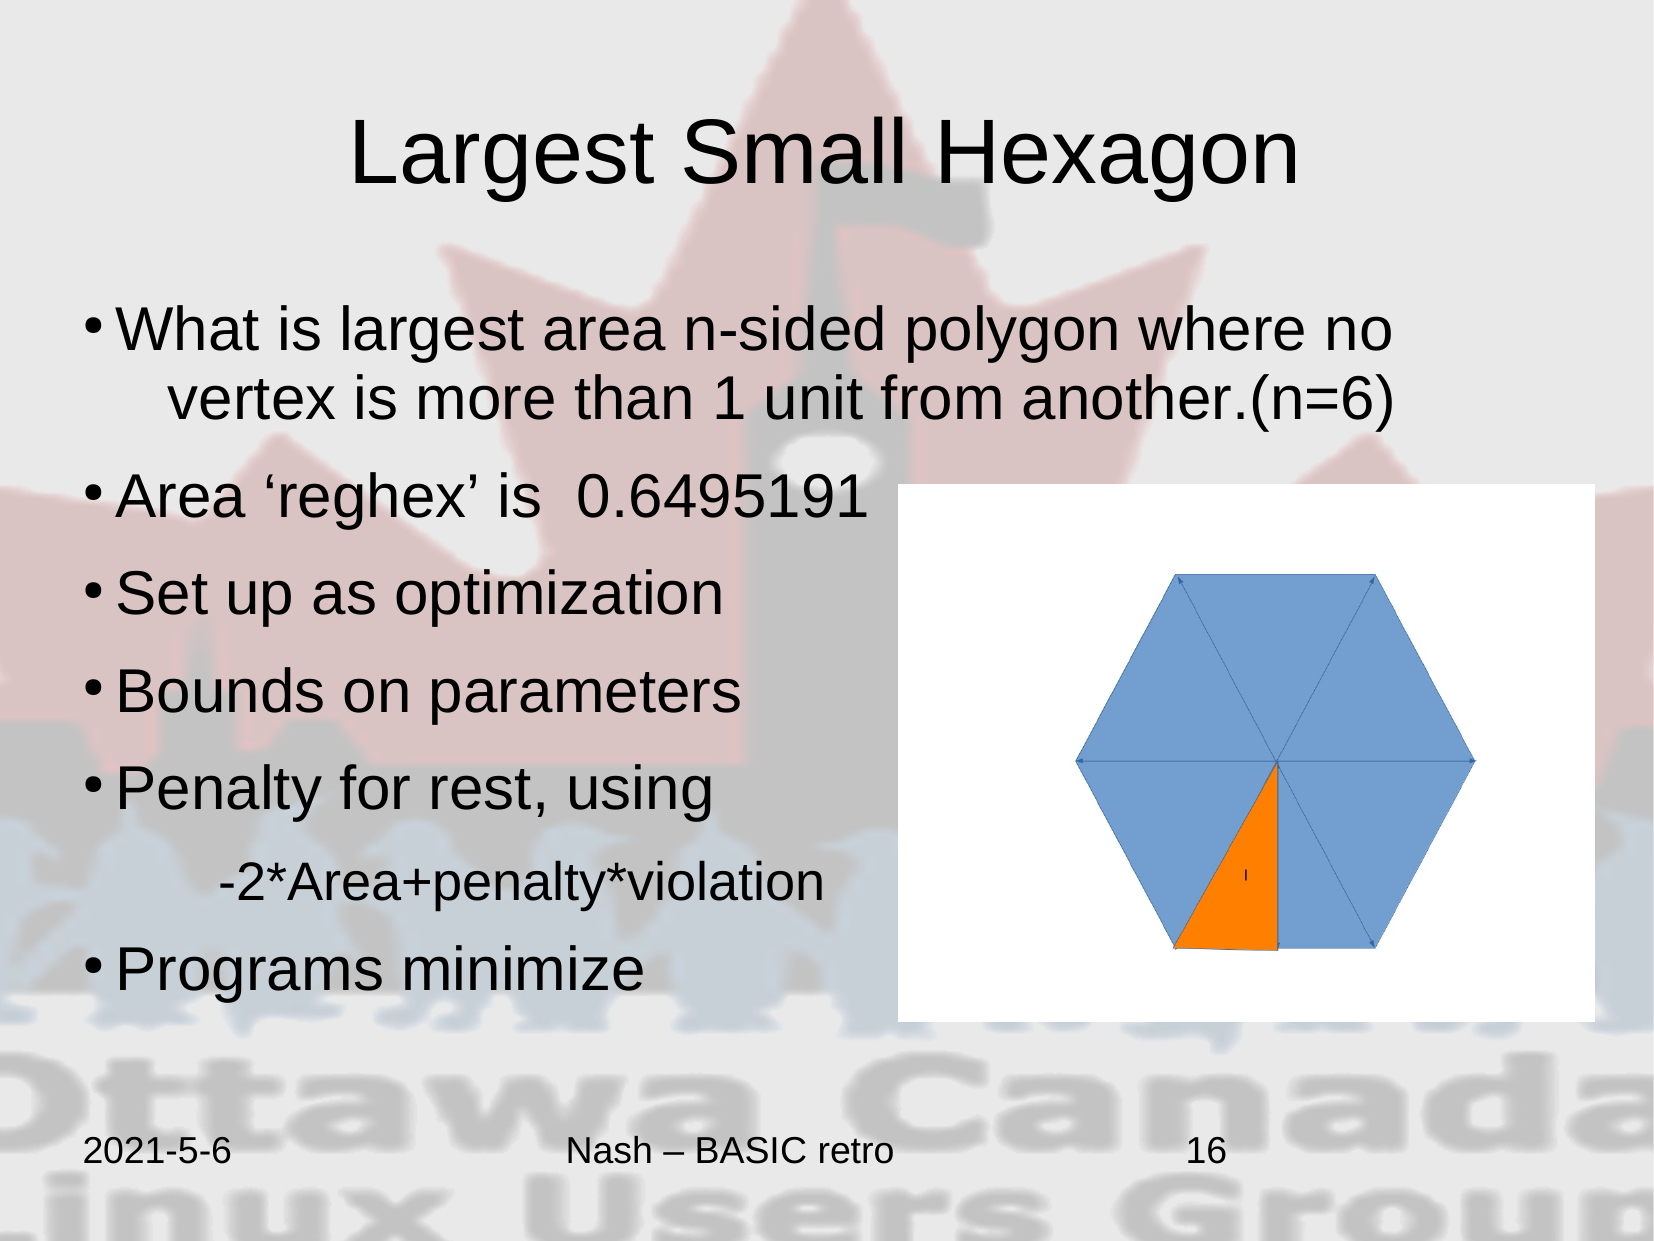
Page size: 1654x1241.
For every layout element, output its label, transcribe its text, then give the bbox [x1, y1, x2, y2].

picture [0, 0, 1654, 1241]
list What is largest area n-sided polygon where no vertex is more than 1 unit from another.(n=6) Area ‘reghex’ is 0.6495191 Set up as optimization Bounds on parameters Penalty for rest, using -2*Area+penalty*violation Programs minimize [82, 290, 1570, 1009]
title Largest Small Hexagon [82, 49, 1570, 256]
